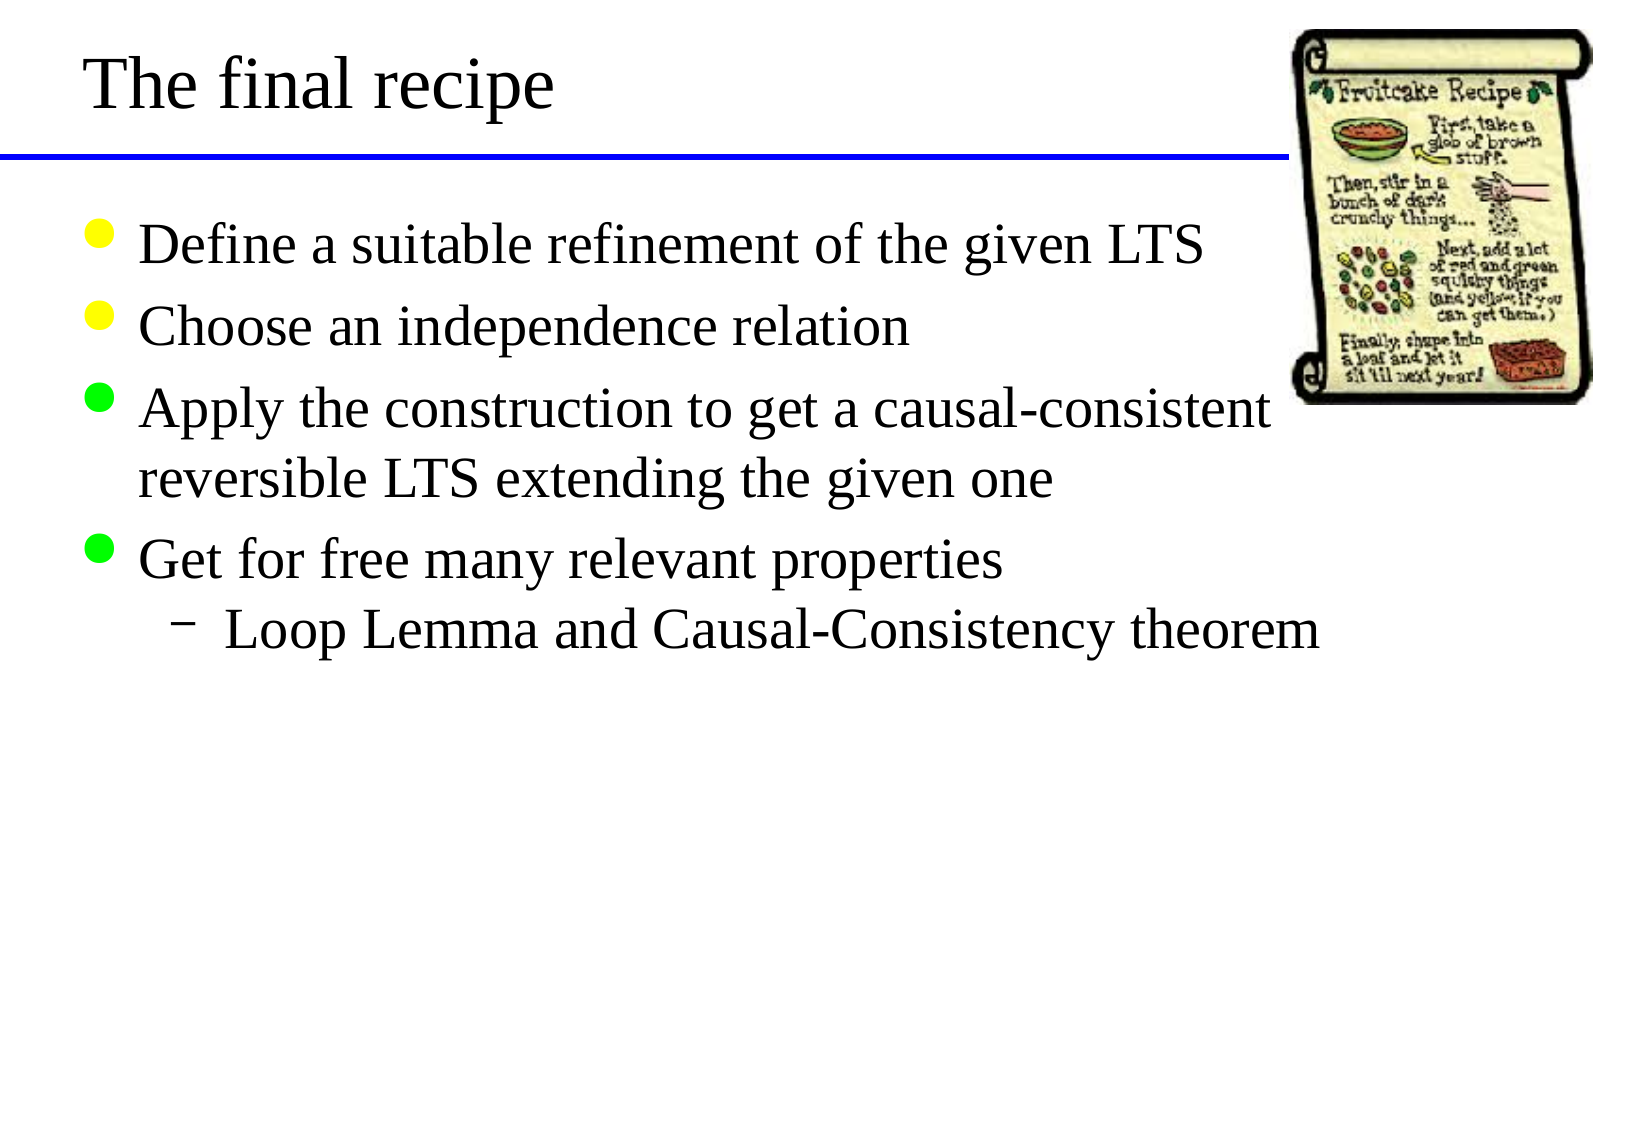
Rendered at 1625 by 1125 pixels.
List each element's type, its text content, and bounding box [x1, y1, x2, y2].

list Define a suitable refinement of the given LTS Choose an independence relation Apply the construction to get a causal-consistent reversible LTS extending the given one Get for free many relevant properties Loop Lemma and Causal-Consistency theorem [67, 198, 1557, 1061]
title The final recipe [67, 27, 1544, 131]
picture [1289, 29, 1593, 405]
